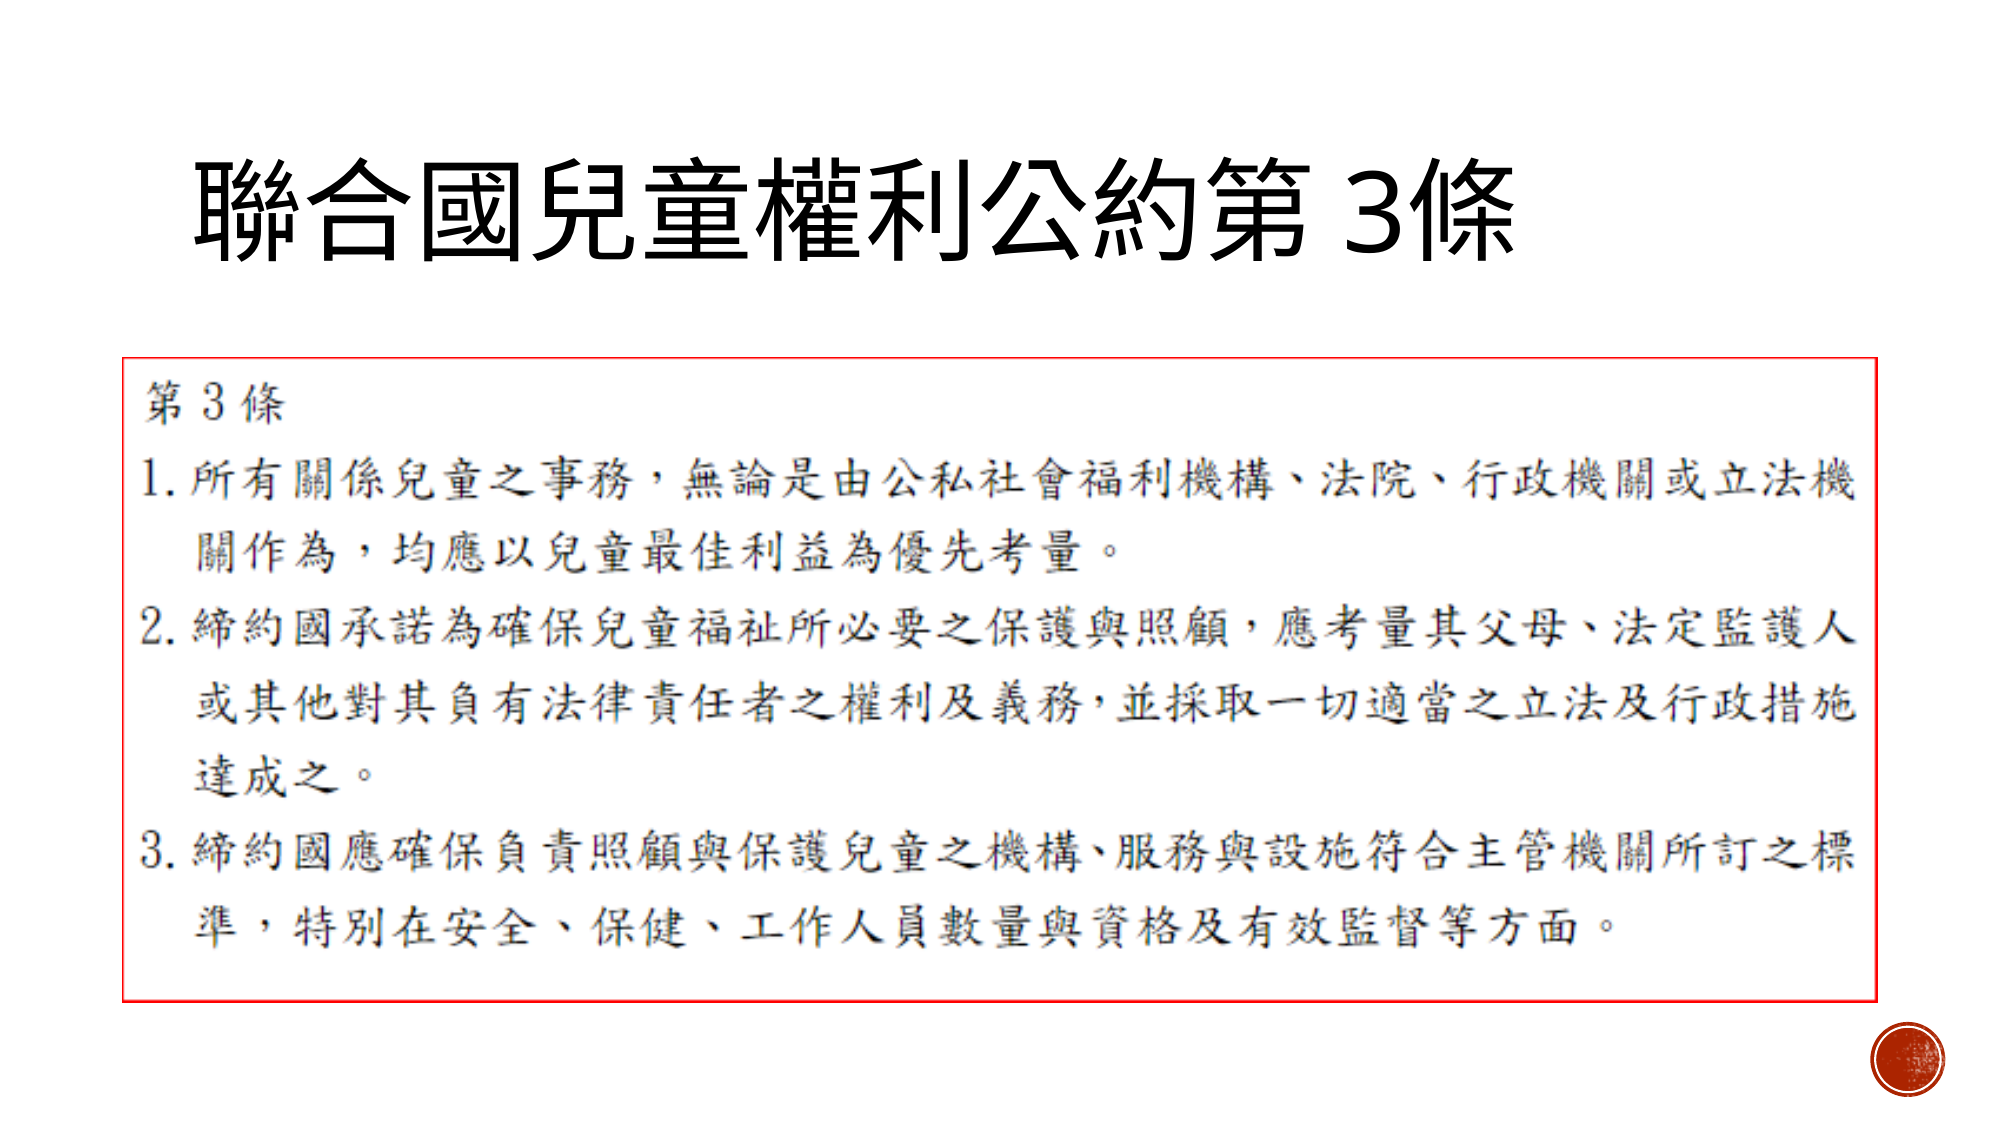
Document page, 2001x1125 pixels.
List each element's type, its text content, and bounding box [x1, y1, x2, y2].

picture [122, 357, 1878, 1003]
title 聯合國兒童權利公約第3條 [175, 79, 1826, 344]
